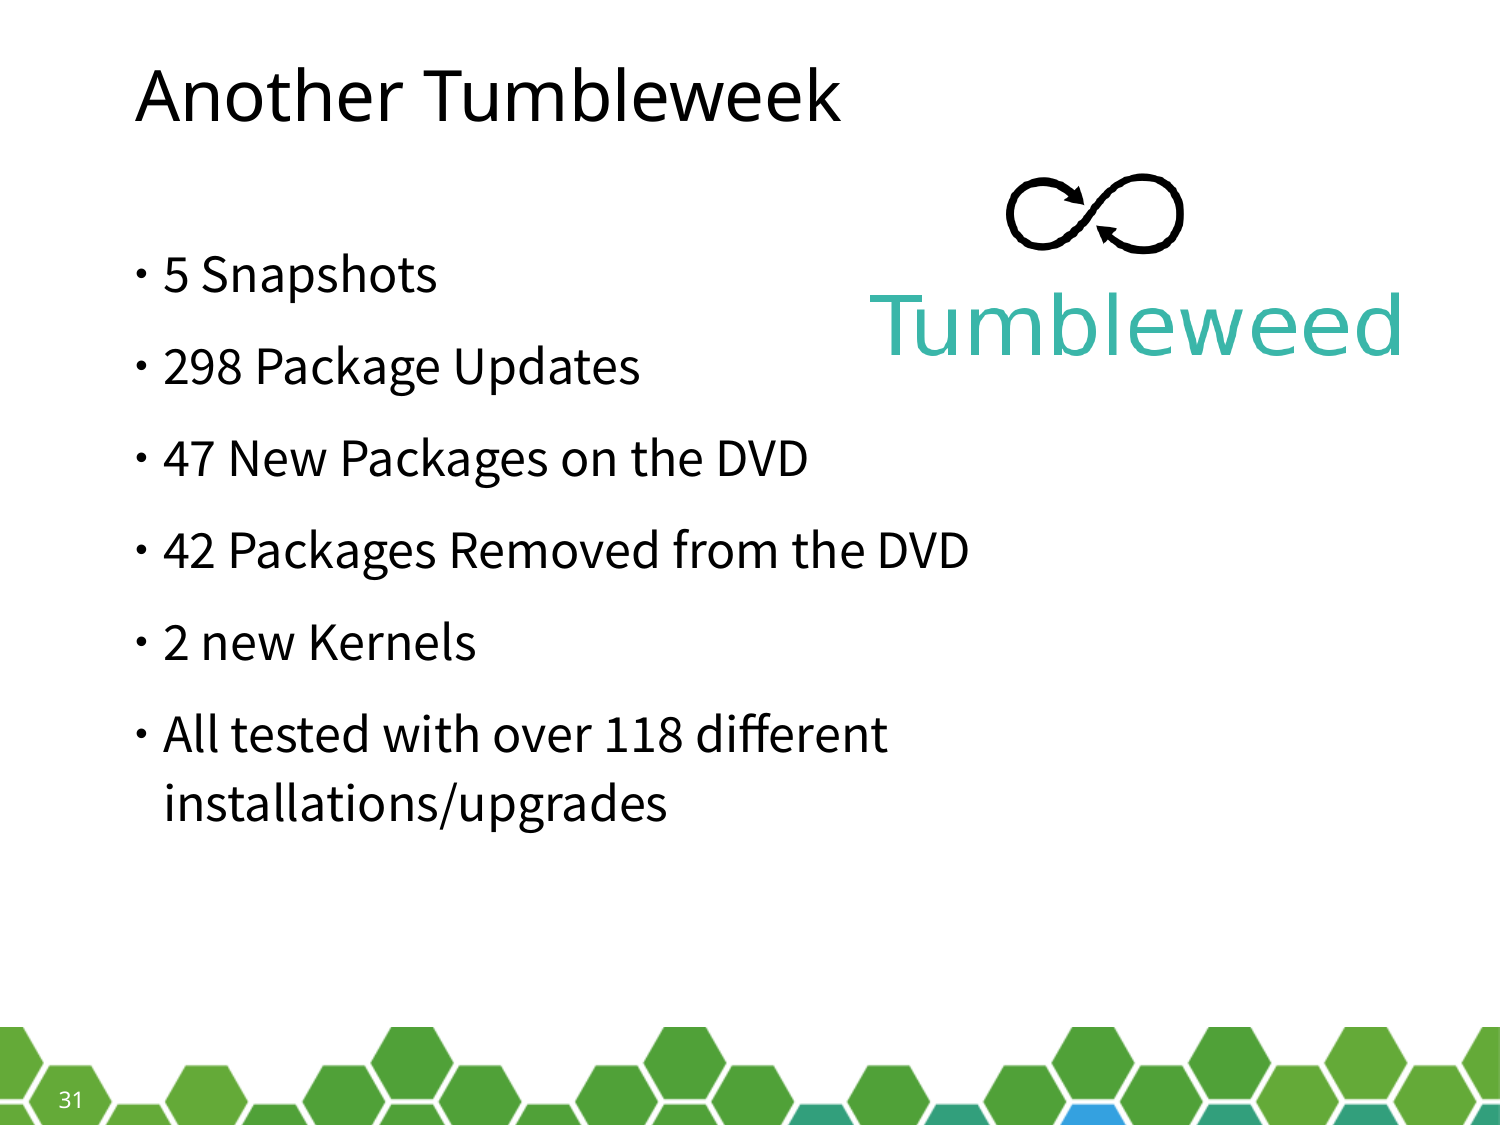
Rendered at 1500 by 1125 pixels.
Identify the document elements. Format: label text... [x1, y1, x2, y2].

title Another Tumbleweek [135, 12, 1372, 175]
picture [838, 143, 1429, 387]
list 5 Snapshots 298 Package Updates 47 New Packages on the DVD 42 Packages Removed from the DVD 2 new Kernels All tested with over 118 different installations/upgrades [135, 238, 1372, 892]
picture [0, 1027, 1500, 1125]
